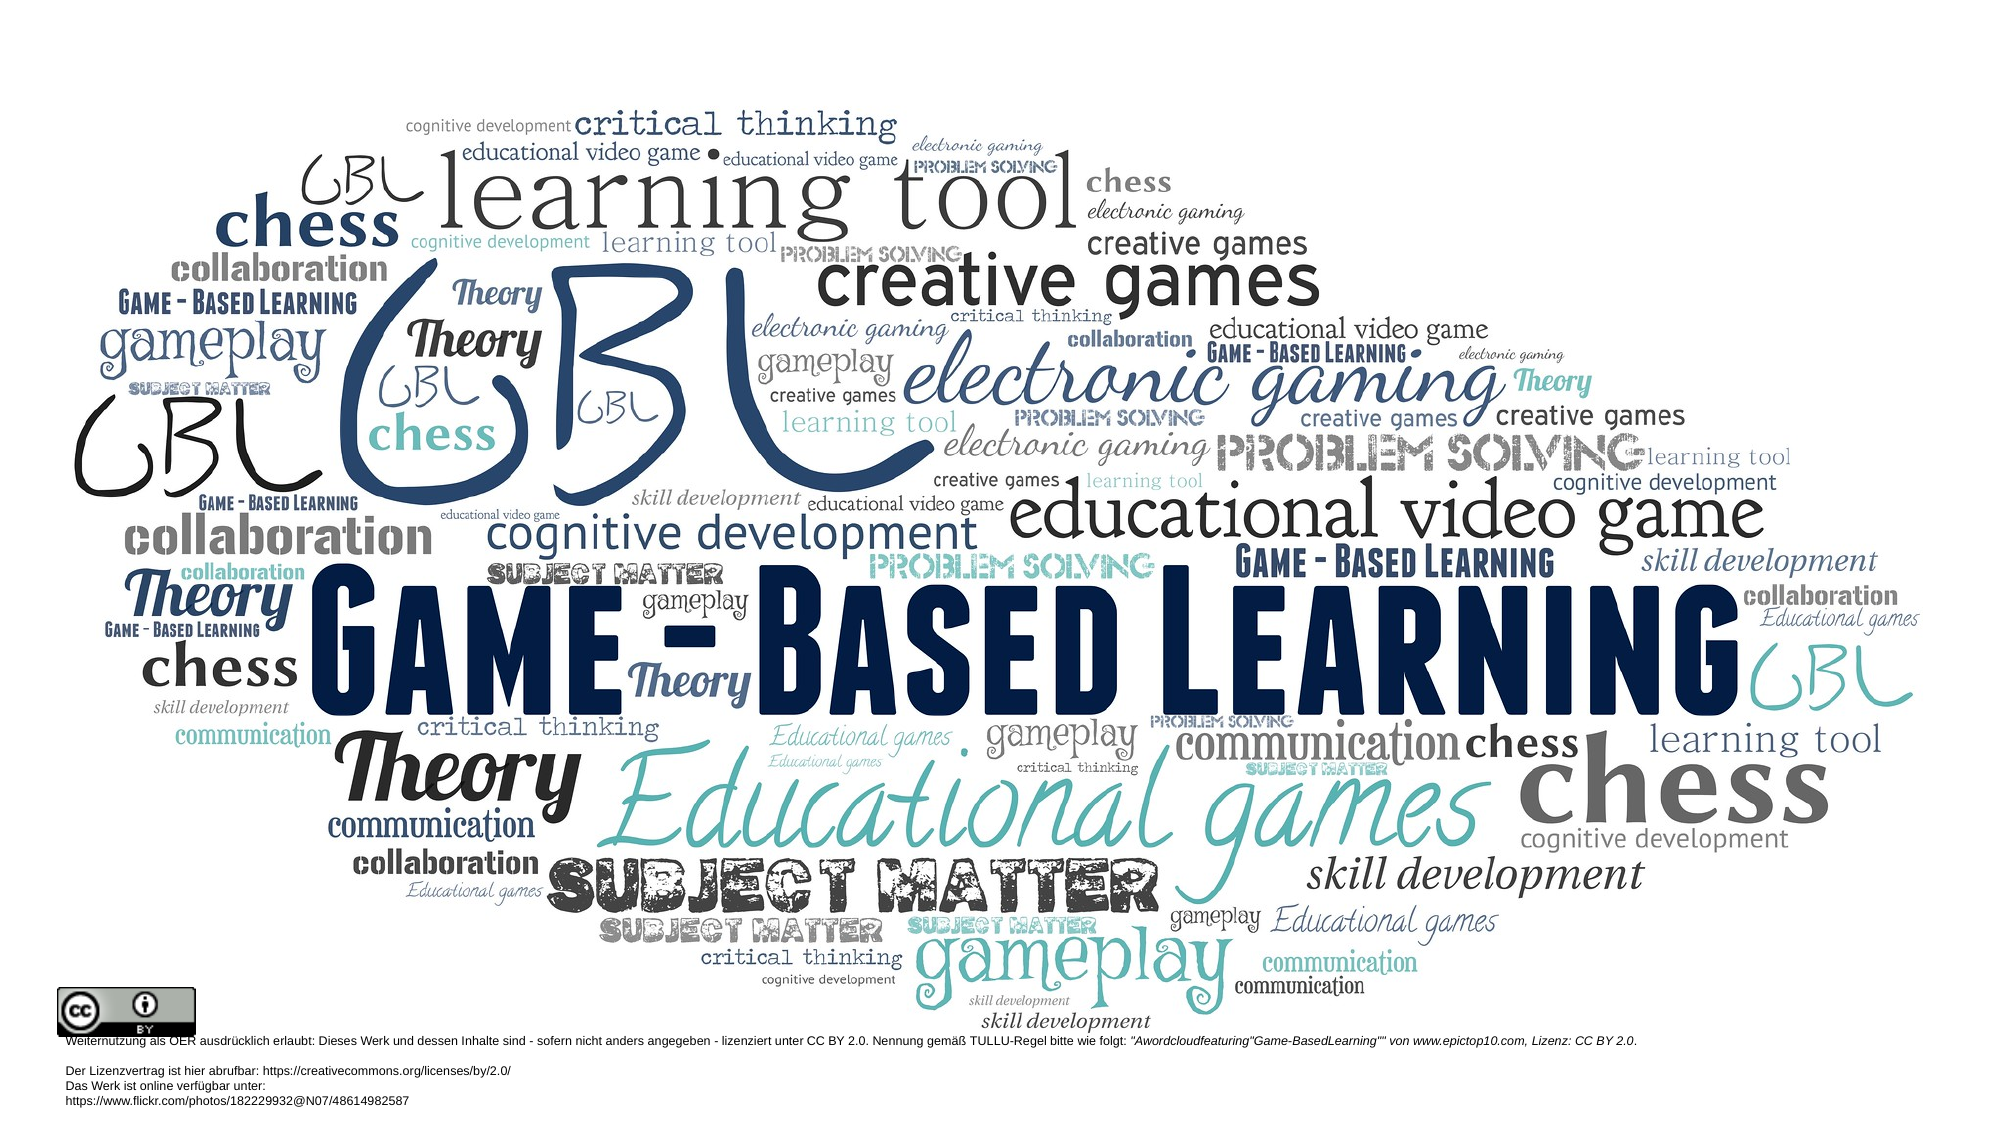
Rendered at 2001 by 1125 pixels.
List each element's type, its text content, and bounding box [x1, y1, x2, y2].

text_box Weiternutzung als OER ausdrücklich erlaubt: Dieses Werk und dessen Inhalte sind - sofern nicht anders angegeben - lizenziert unter CC BY 2.0. Nennung gemäß TULLU-Regel bitte wie folgt: "A word cloud featuring "Game-Based Learning"" von www.epictop10.com, Lizenz: CC BY 2.0. Der Lizenzvertrag ist hier abrufbar: https://creativecommons.org/licenses/by/2.0/ Das Werk ist online verfügbar unter: https://www.flickr.com/photos/182229932@N07/48614982587 [51, 980, 2000, 1115]
picture [0, 59, 2000, 1066]
picture [57, 987, 196, 1037]
